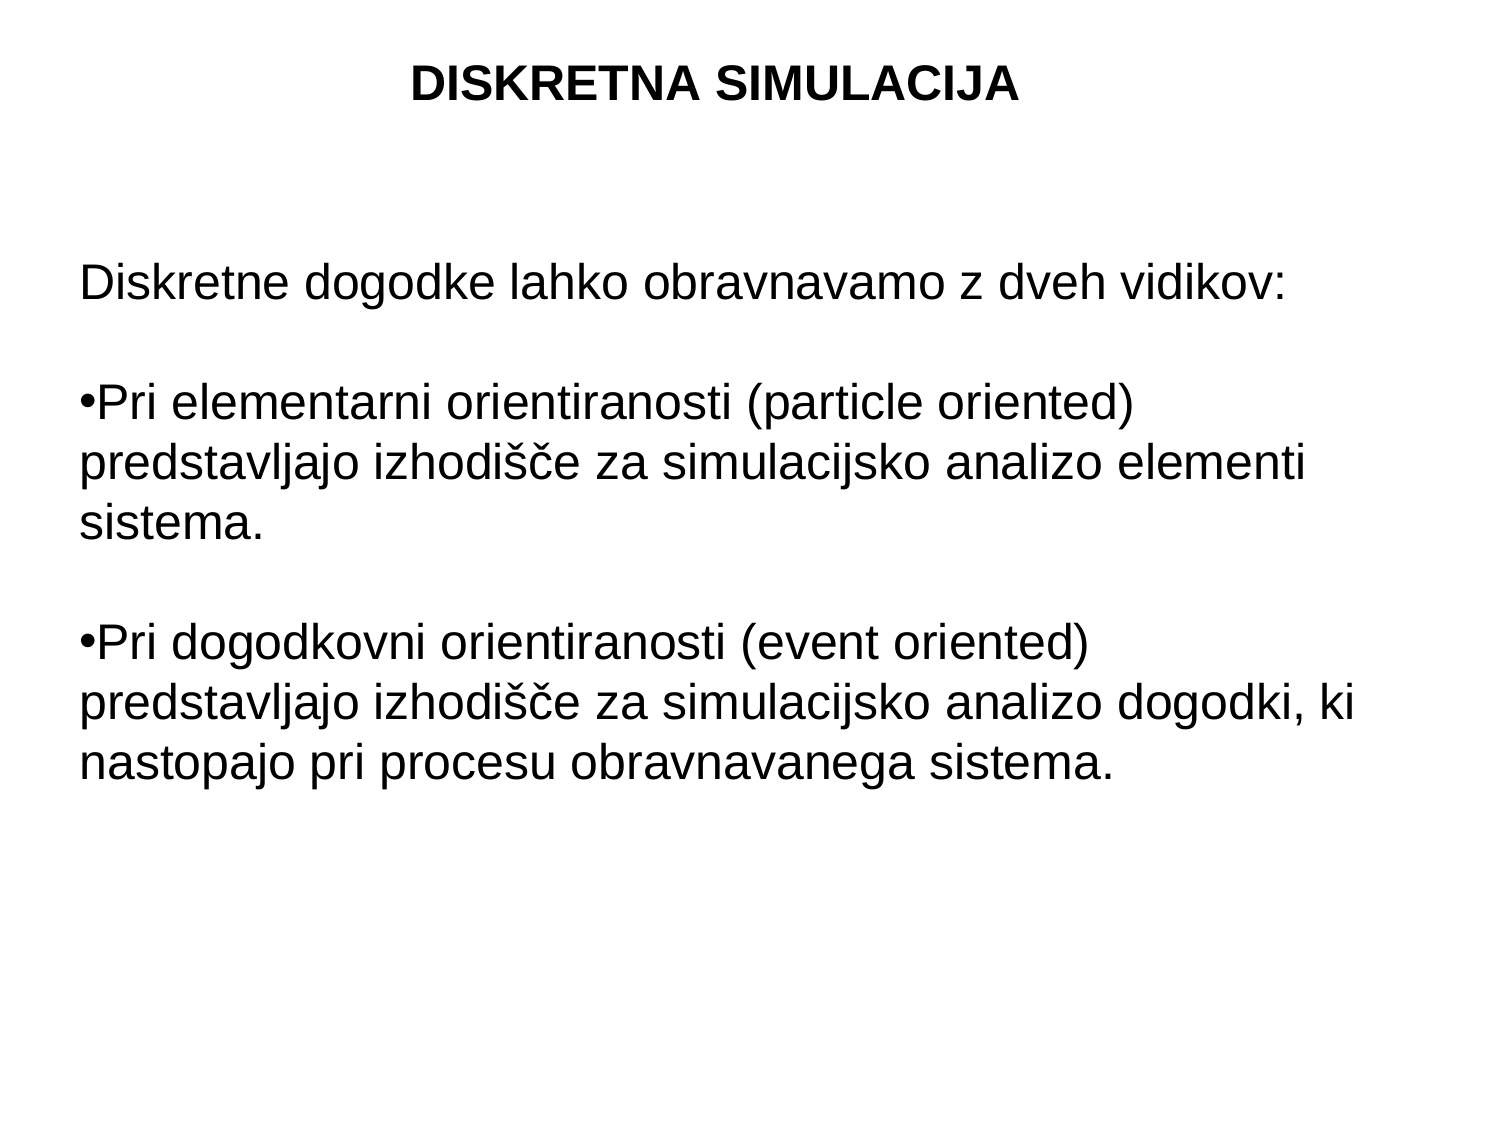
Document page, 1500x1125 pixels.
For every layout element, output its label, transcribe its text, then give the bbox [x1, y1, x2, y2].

text_box Diskretne dogodke lahko obravnavamo z dveh vidikov: Pri elementarni orientiranosti (particle oriented) predstavljajo izhodišče za simulacijsko analizo elementi sistema. Pri dogodkovni orientiranosti (event oriented) predstavljajo izhodišče za simulacijsko analizo dogodki, ki nastopajo pri procesu obravnavanega sistema. [64, 242, 1388, 798]
text_box DISKRETNA SIMULACIJA [395, 42, 1353, 119]
